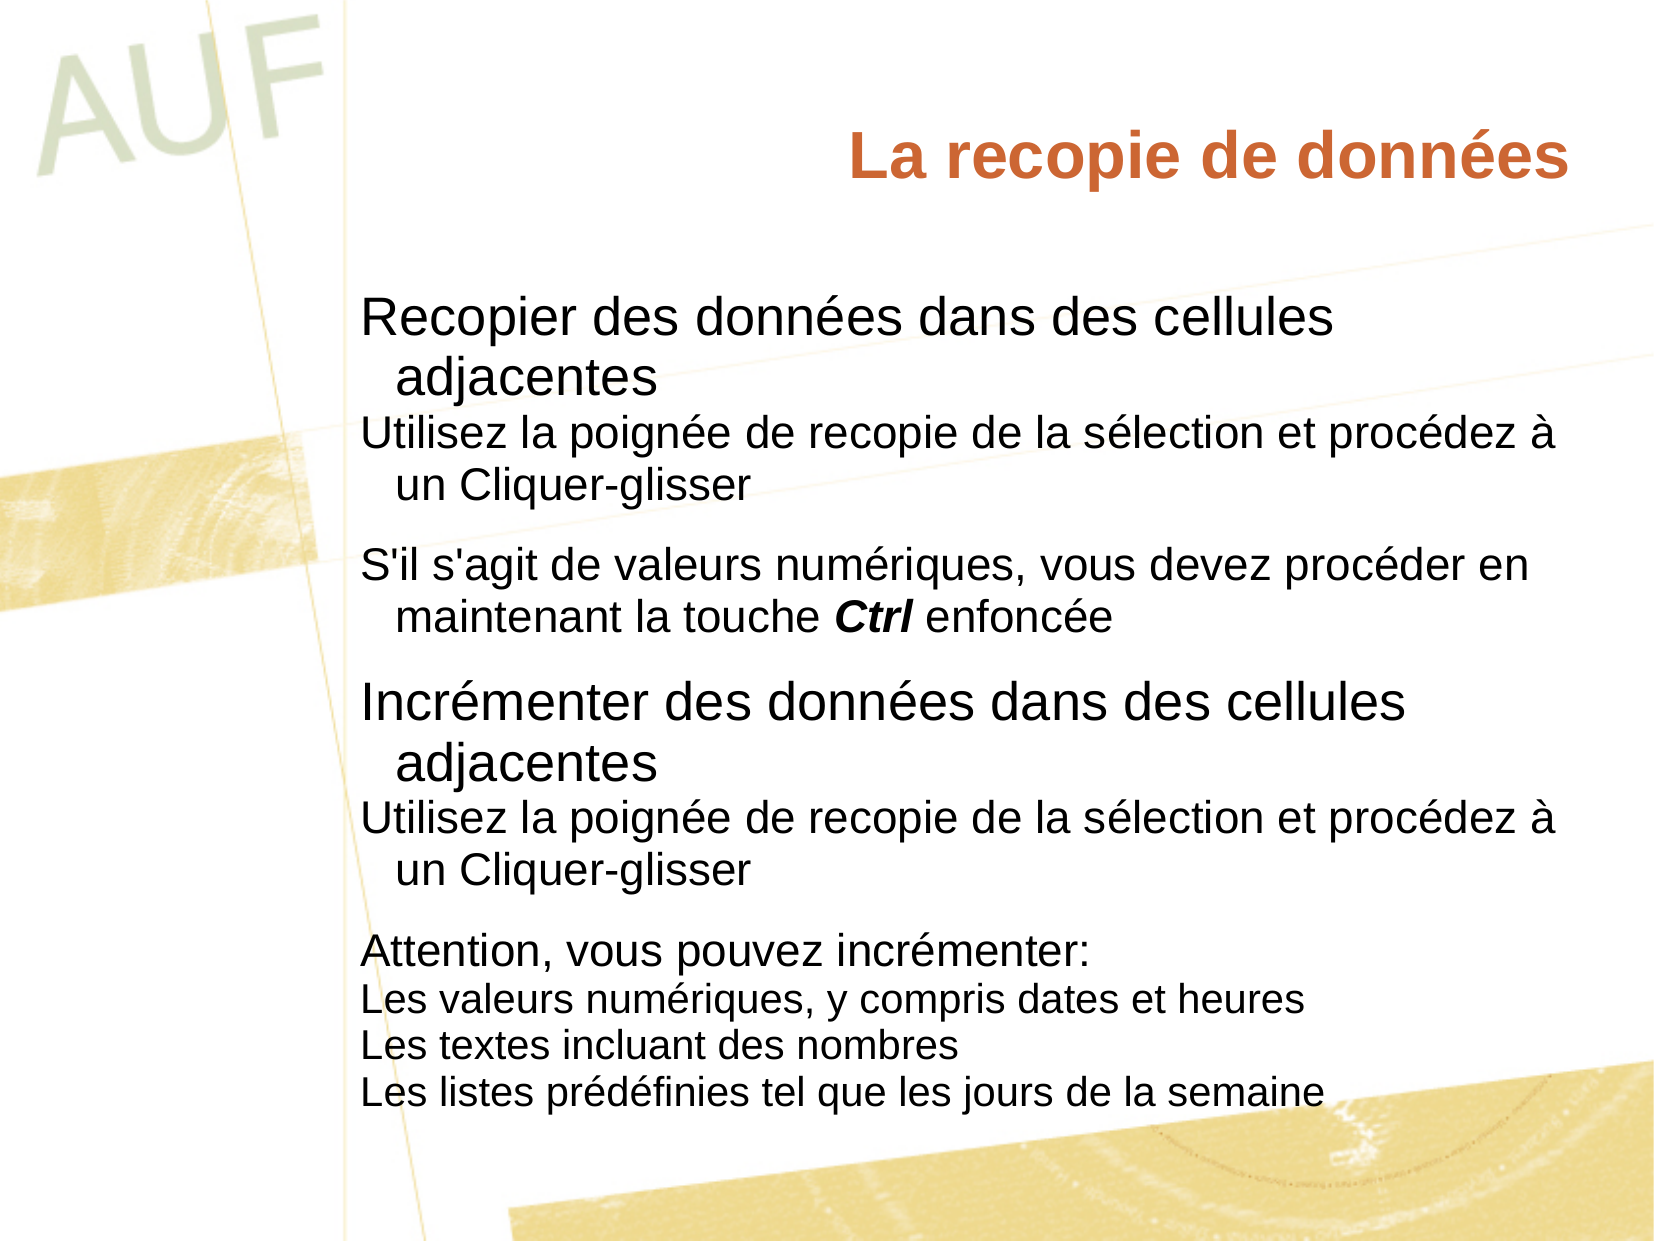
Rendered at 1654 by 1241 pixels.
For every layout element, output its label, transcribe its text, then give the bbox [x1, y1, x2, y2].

subtitle Recopier des données dans des cellules adjacentes Utilisez la poignée de recopie de la sélection et procédez à un Cliquer-glisser S'il s'agit de valeurs numériques, vous devez procéder en maintenant la touche Ctrl enfoncée Incrémenter des données dans des cellules adjacentes Utilisez la poignée de recopie de la sélection et procédez à un Cliquer-glisser Attention, vous pouvez incrémenter: Les valeurs numériques, y compris dates et heures Les textes incluant des nombres Les listes prédéfinies tel que les jours de la semaine [324, 279, 1565, 1123]
title La recopie de données [324, 59, 1571, 252]
picture [0, 0, 1654, 1241]
